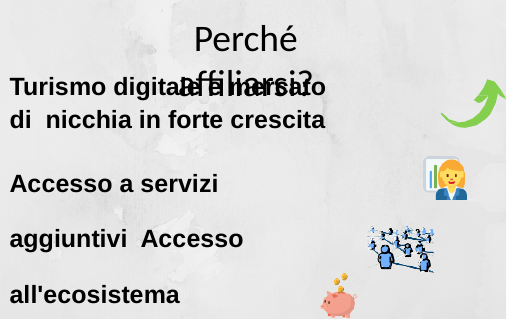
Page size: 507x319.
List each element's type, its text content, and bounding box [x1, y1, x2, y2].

text_box Turismo digitale e mercato di nicchia in forte crescita Accesso a servizi aggiuntivi Accesso all'ecosistema Canone annuale basso [6, 64, 357, 319]
text_box [367, 226, 434, 273]
picture [0, 0, 507, 319]
title Perché affiliarsi? [120, 11, 369, 104]
text_box [423, 156, 467, 200]
text_box [320, 273, 358, 318]
text_box [440, 79, 506, 128]
